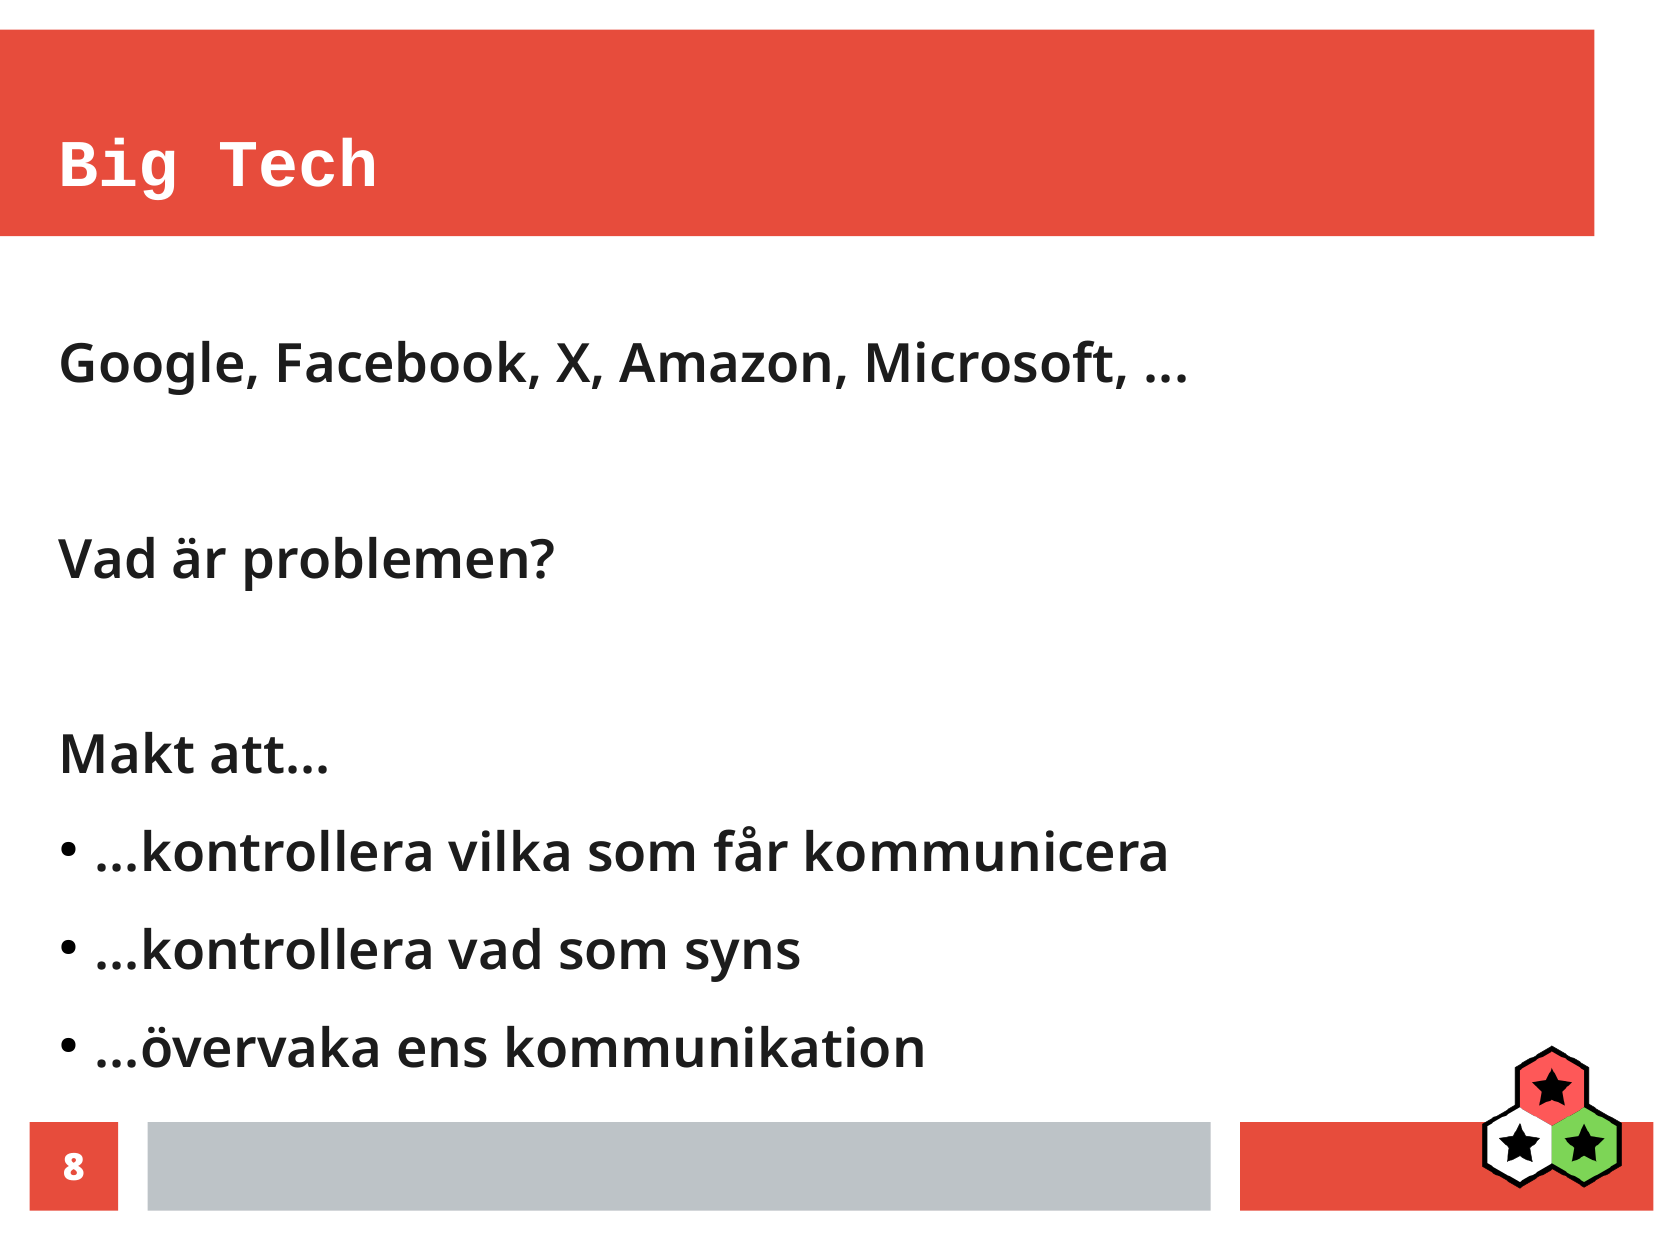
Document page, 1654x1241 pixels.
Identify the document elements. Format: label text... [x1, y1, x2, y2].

picture [1463, 1028, 1640, 1205]
list Google, Facebook, X, Amazon, Microsoft, ... Vad är problemen? Makt att... ...kontrollera vilka som får kommunicera ...kontrollera vad som syns ...övervaka ens kommunikation [59, 324, 1565, 1093]
title Big Tech [59, 59, 1595, 207]
